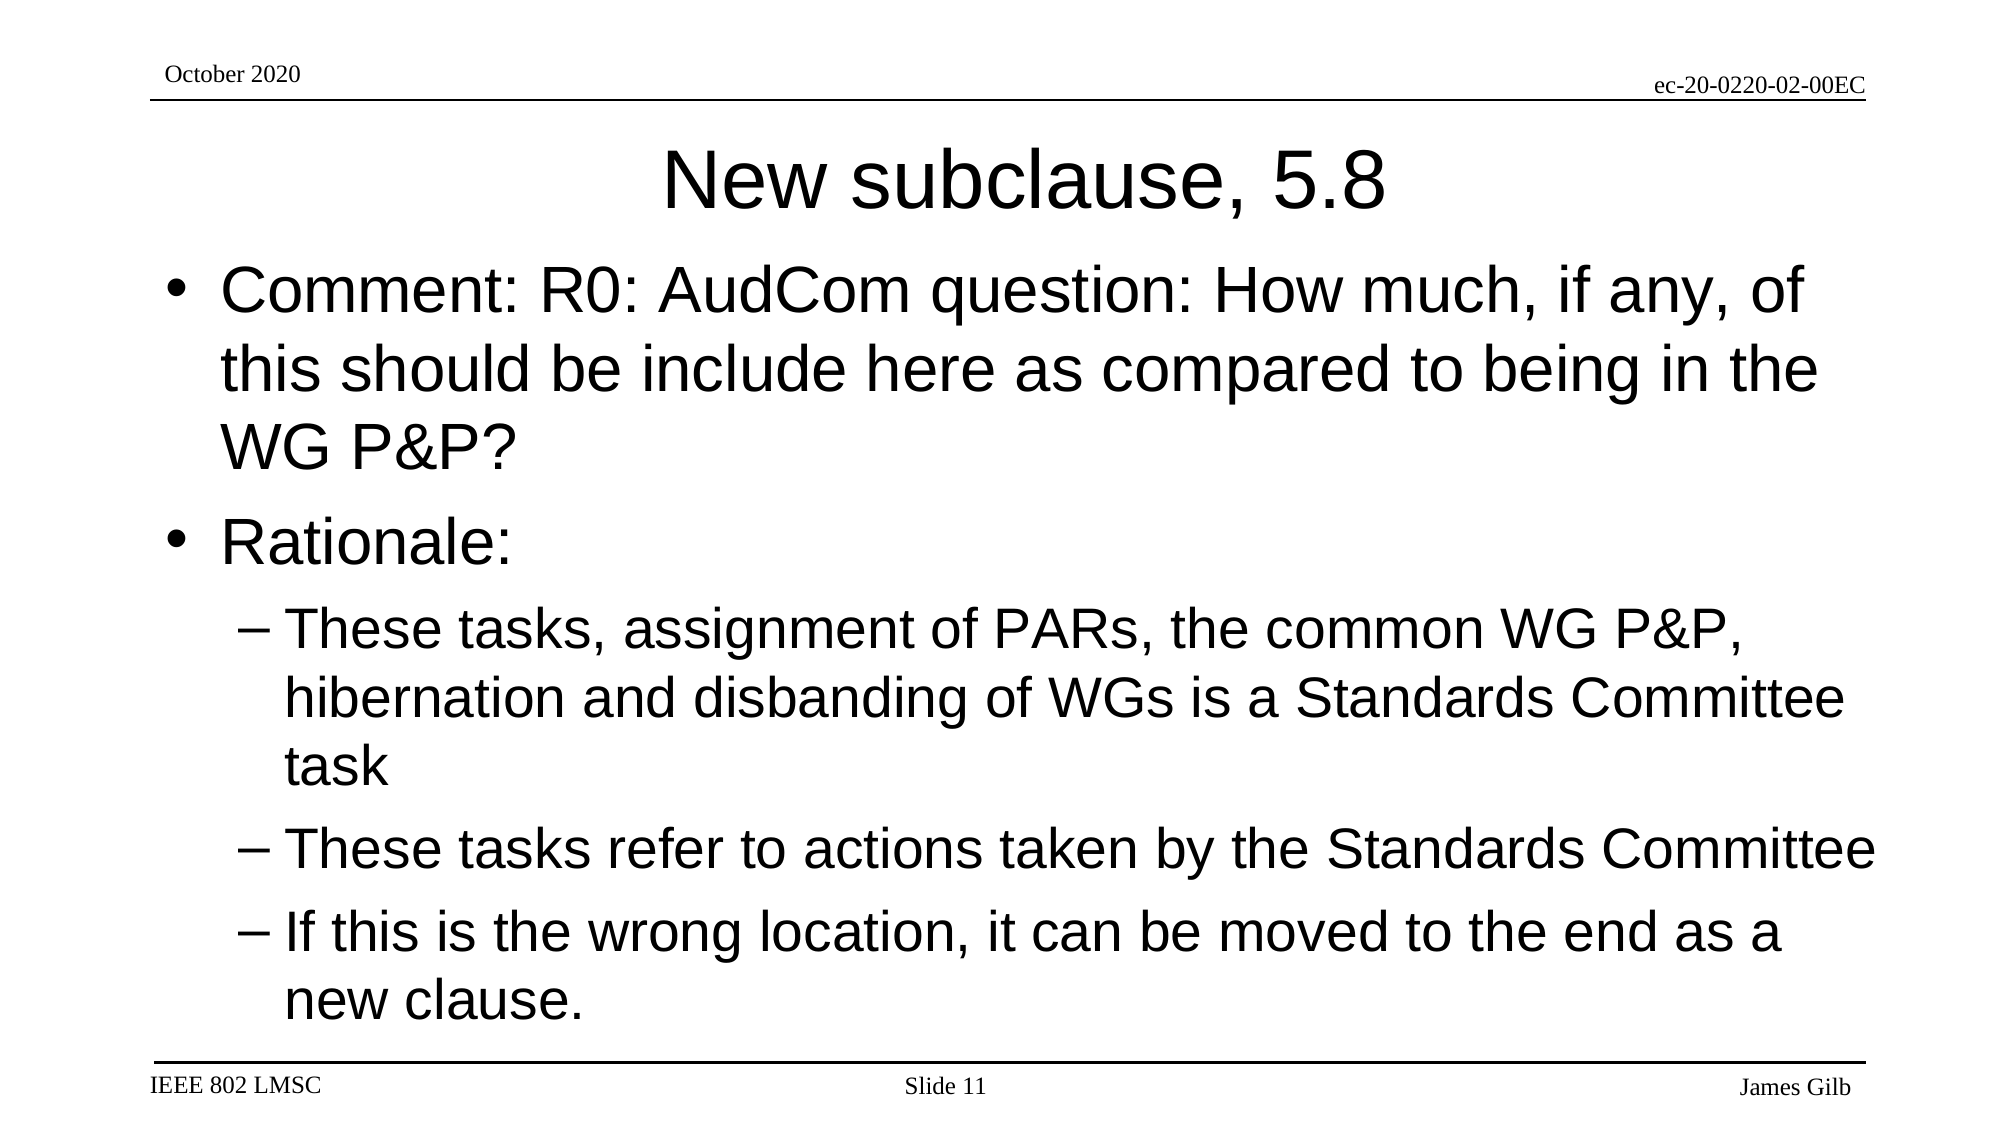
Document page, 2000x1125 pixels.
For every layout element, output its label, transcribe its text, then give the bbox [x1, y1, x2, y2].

title New subclause, 5.8 [149, 112, 1900, 238]
list Comment: R0: AudCom question: How much, if any, of this should be include here as compared to being in the WG P&P? Rationale: These tasks, assignment of PARs, the common WG P&P, hibernation and disbanding of WGs is a Standards Committee task These tasks refer to actions taken by the Standards Committee If this is the wrong location, it can be moved to the end as a new clause. [150, 239, 1900, 1051]
